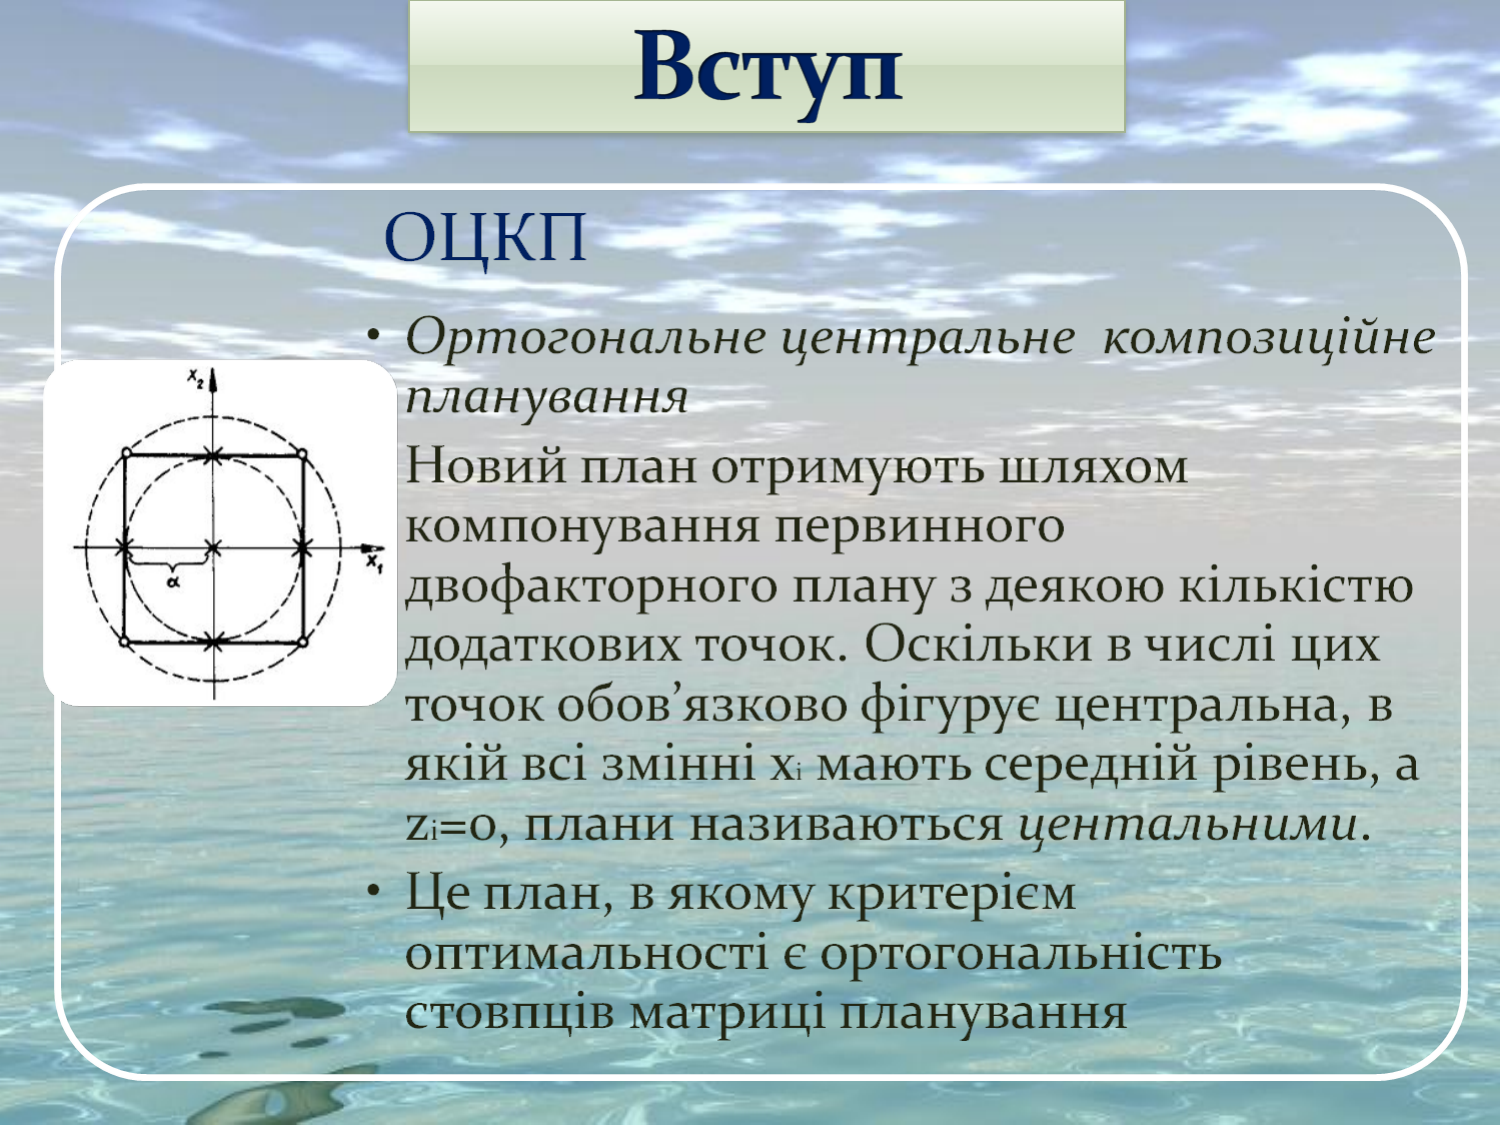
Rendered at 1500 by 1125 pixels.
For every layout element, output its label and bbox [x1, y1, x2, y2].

picture [42, 172, 1485, 1083]
text_box [0, 0, 1500, 1125]
